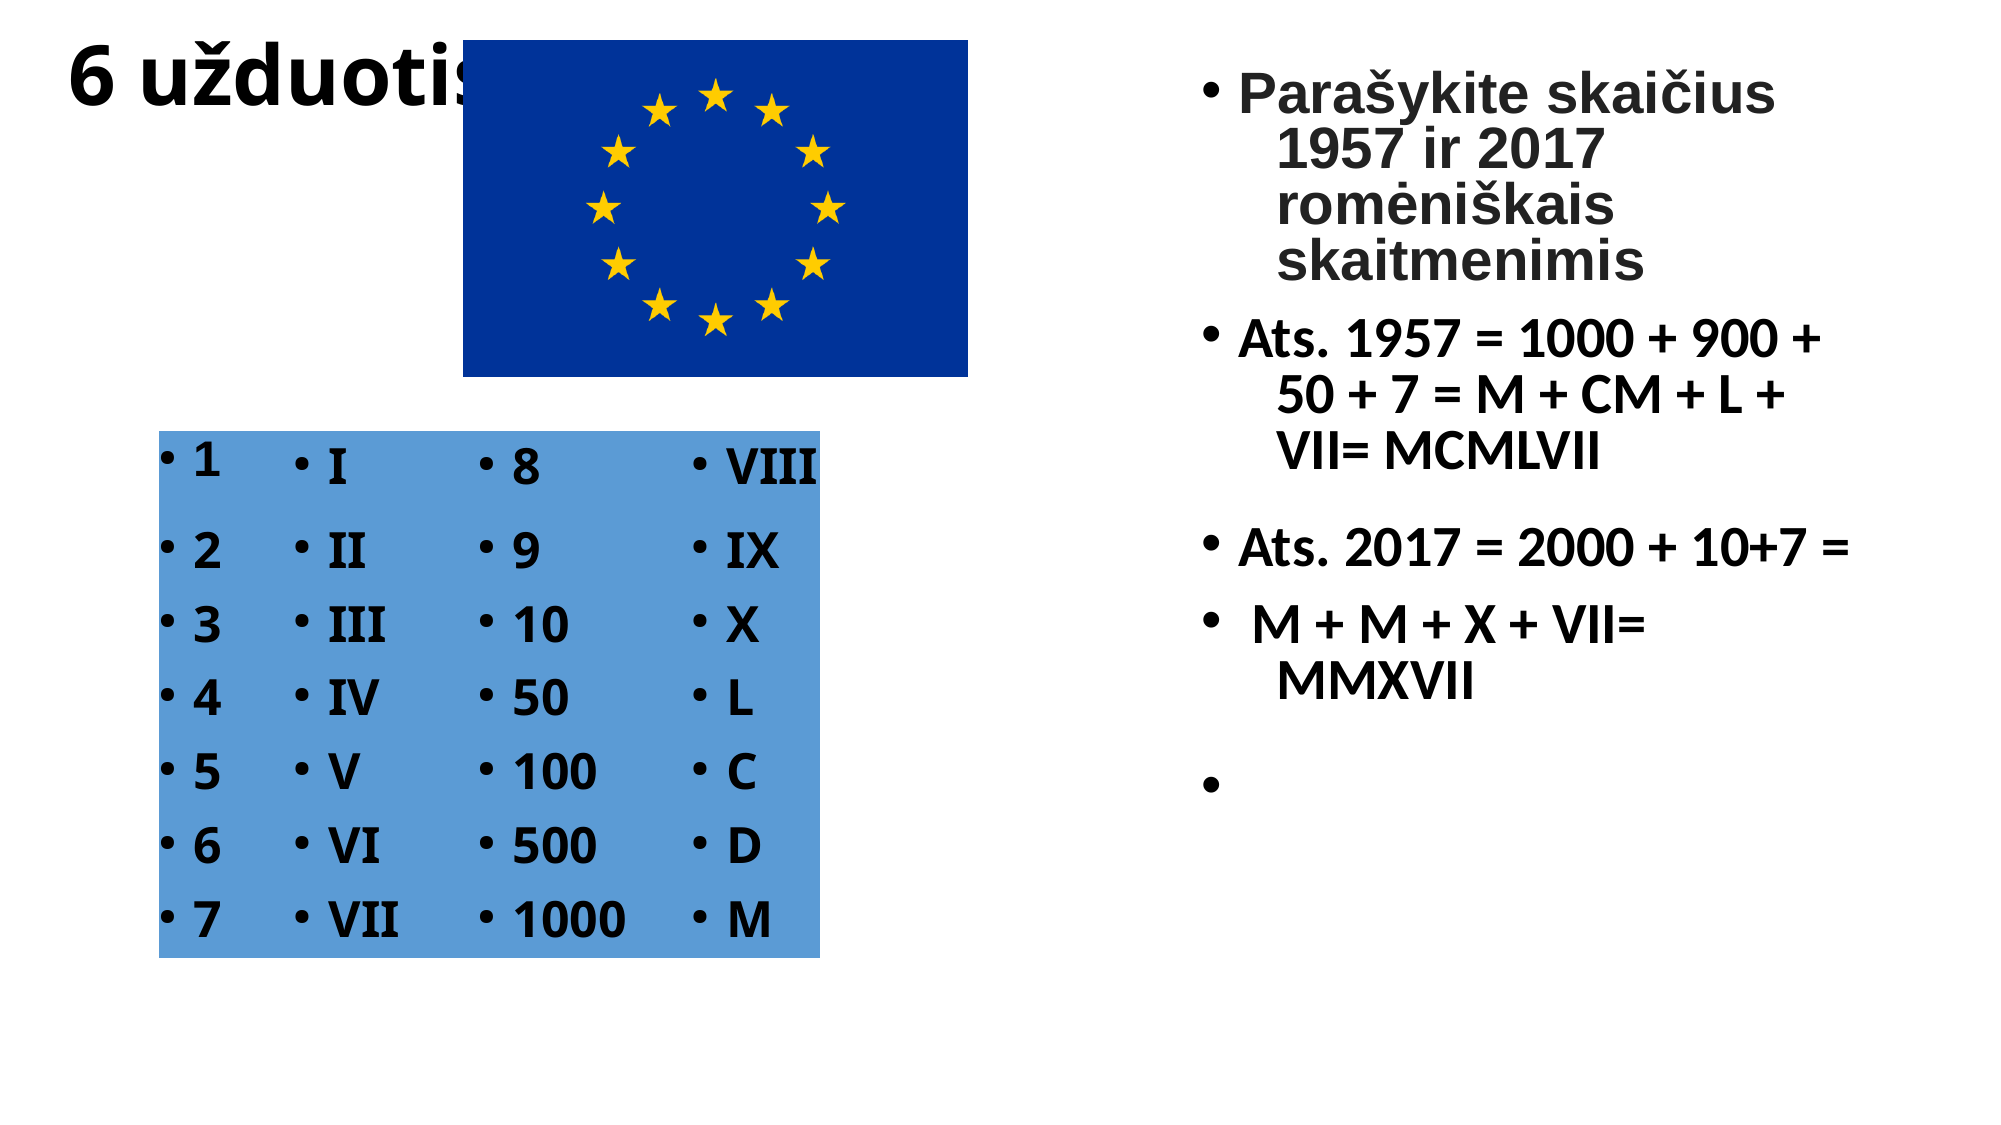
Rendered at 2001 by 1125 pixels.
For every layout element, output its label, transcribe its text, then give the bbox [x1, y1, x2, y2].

table_header 1 [159, 431, 293, 515]
table_cell 500 [478, 810, 691, 884]
table_cell D [691, 810, 820, 884]
table_cell 10 [478, 588, 691, 662]
table_cell 1000 [478, 884, 691, 958]
table_cell II [293, 515, 478, 588]
table_cell 5 [159, 736, 293, 810]
table_cell 9 [478, 515, 691, 588]
table_cell 100 [478, 736, 691, 810]
table_header 8 [478, 431, 691, 515]
table_cell III [293, 588, 478, 662]
table_cell 2 [159, 515, 293, 588]
table_cell 50 [478, 662, 691, 736]
picture [463, 40, 968, 377]
title 6 užduotis. [53, 24, 1779, 133]
table_cell VII [293, 884, 478, 958]
table_header VIII [691, 431, 820, 515]
table_cell VI [293, 810, 478, 884]
table_cell L [691, 662, 820, 736]
table_cell 6 [159, 810, 293, 884]
table_cell 7 [159, 884, 293, 958]
table_cell 4 [159, 662, 293, 736]
table_cell V [293, 736, 478, 810]
list Parašykite skaičius 1957 ir 2017 romėniškais skaitmenimis Ats. 1957 = 1000 + 900 + 50 + 7 = M + CM + L + VII= MCMLVII Ats. 2017 = 2000 + 10+7 = M + M + X + VII= MMXVII [1186, 60, 1872, 775]
table_cell X [691, 588, 820, 662]
table_cell M [691, 884, 820, 958]
table_cell 3 [159, 588, 293, 662]
table_cell IX [691, 515, 820, 588]
table_header I [293, 431, 478, 515]
table_cell C [691, 736, 820, 810]
table_cell IV [293, 662, 478, 736]
